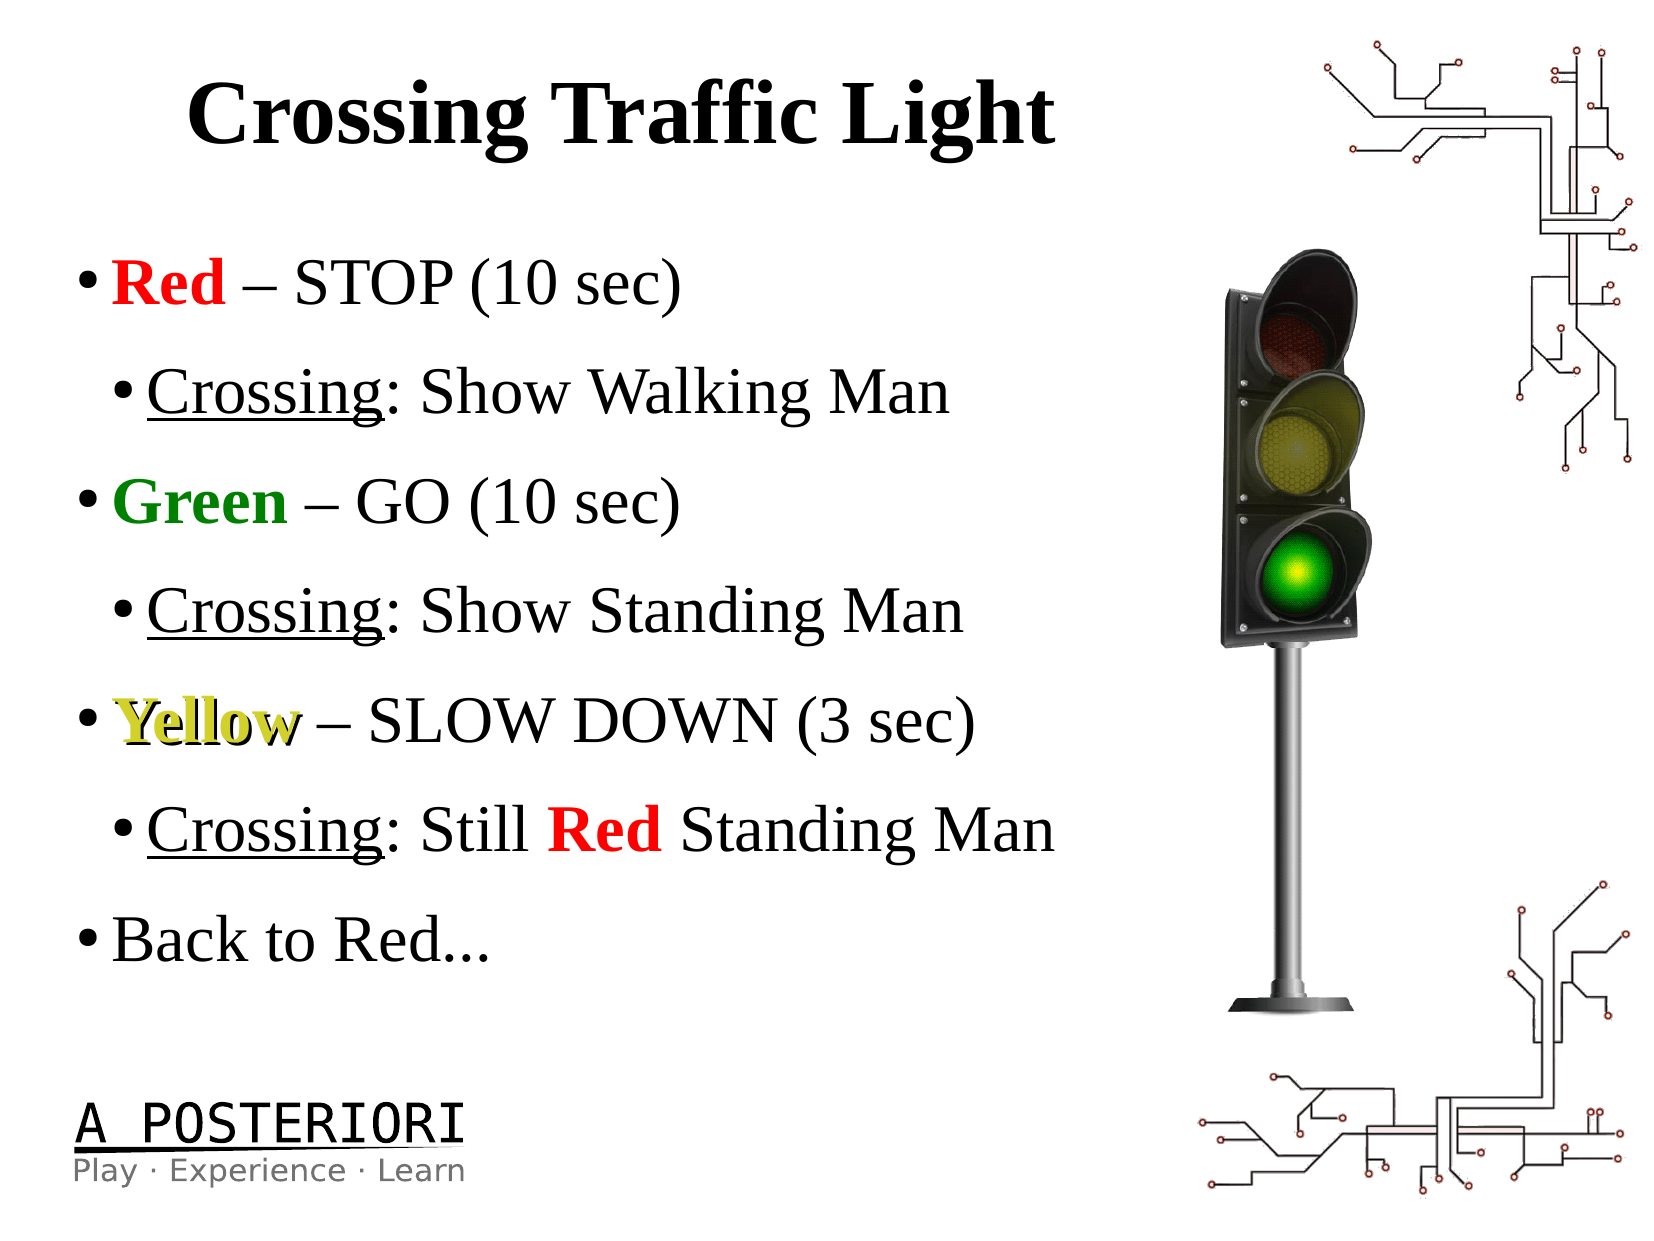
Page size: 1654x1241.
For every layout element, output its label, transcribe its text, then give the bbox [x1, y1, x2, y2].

title Crossing Traffic Light [10, 9, 1233, 217]
picture [73, 1101, 466, 1189]
text_box Red – STOP (10 sec) Crossing: Show Walking Man Green – GO (10 sec) Crossing: Show Standing Man Yellow – SLOW DOWN (3 sec) Crossing: Still Red Standing Man Back to Red... [0, 237, 1113, 1054]
picture [1175, 35, 1643, 1201]
